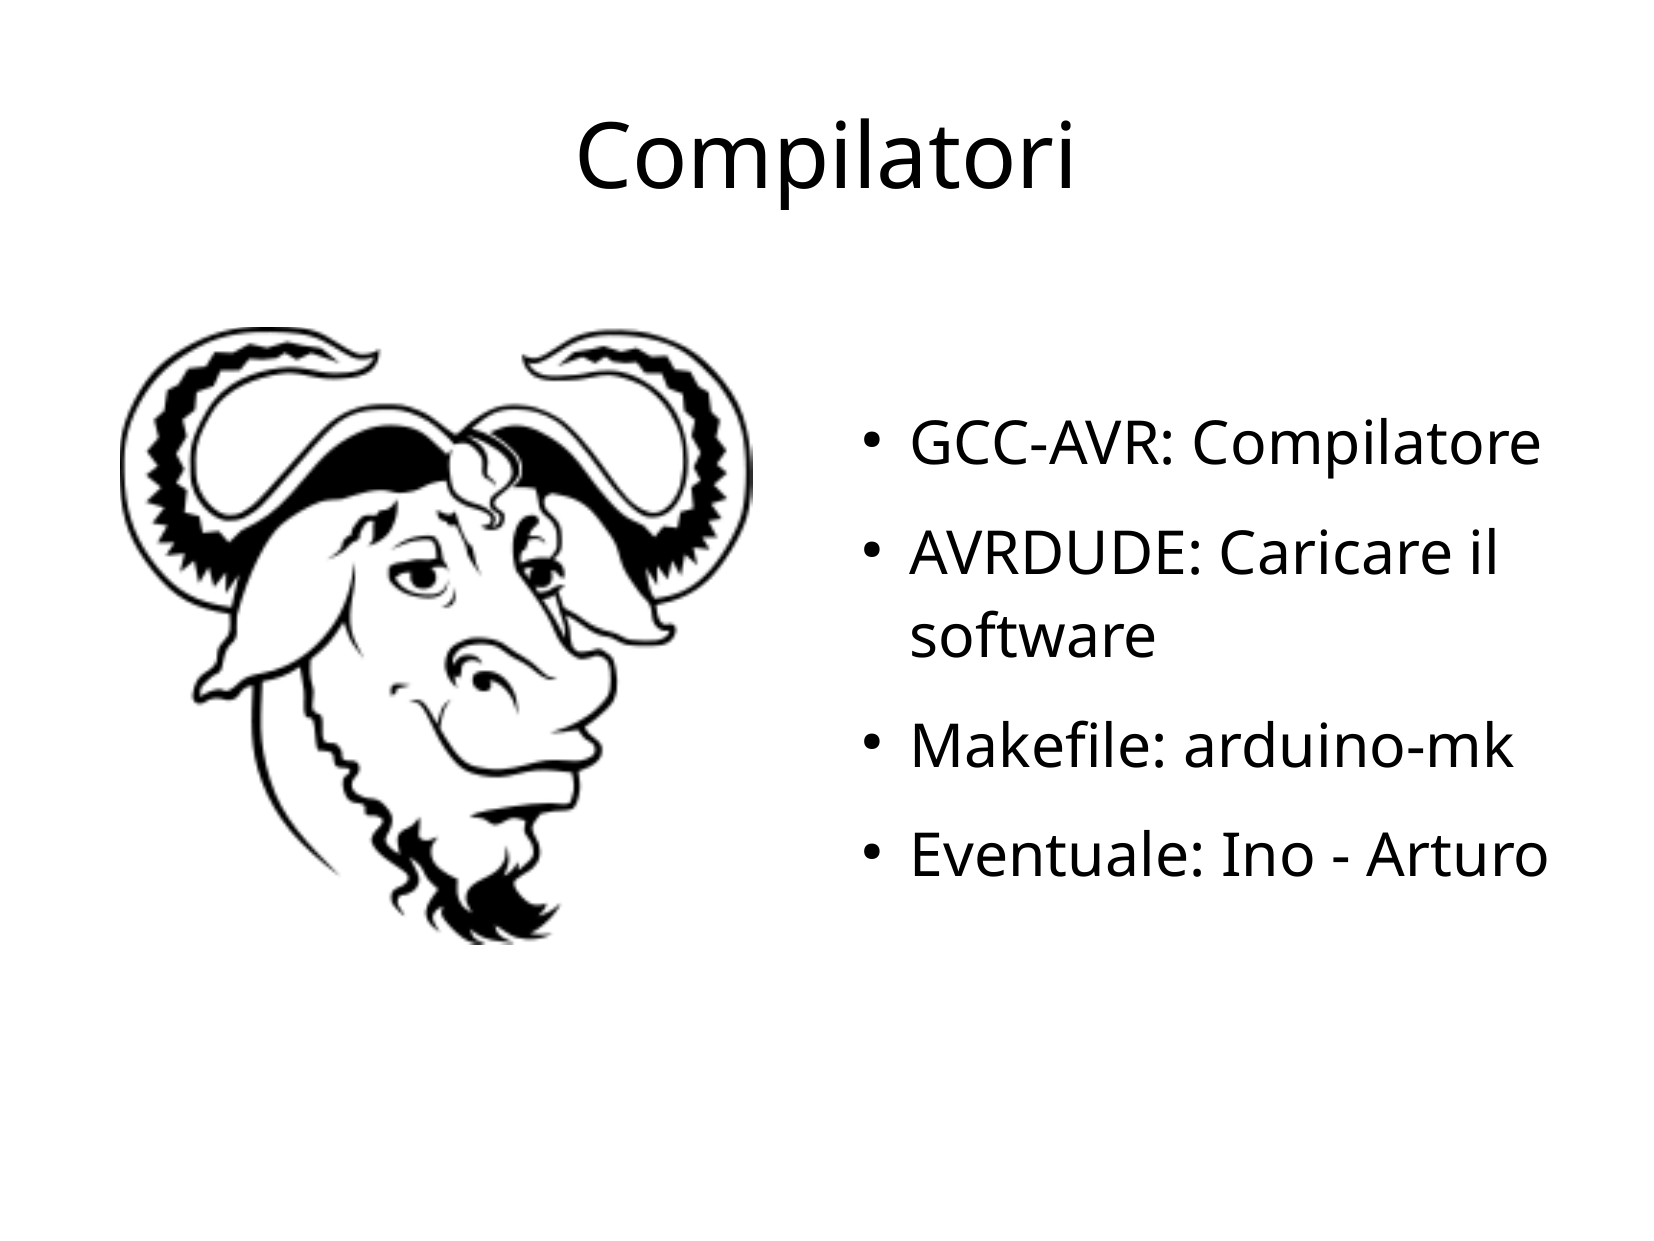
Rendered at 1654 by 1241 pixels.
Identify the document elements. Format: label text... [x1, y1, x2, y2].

list GCC-AVR: Compilatore AVRDUDE: Caricare il software Makefile: arduino-mk Eventuale: Ino - Arturo [845, 290, 1572, 1010]
picture [120, 327, 753, 946]
title Compilatori [82, 49, 1571, 257]
